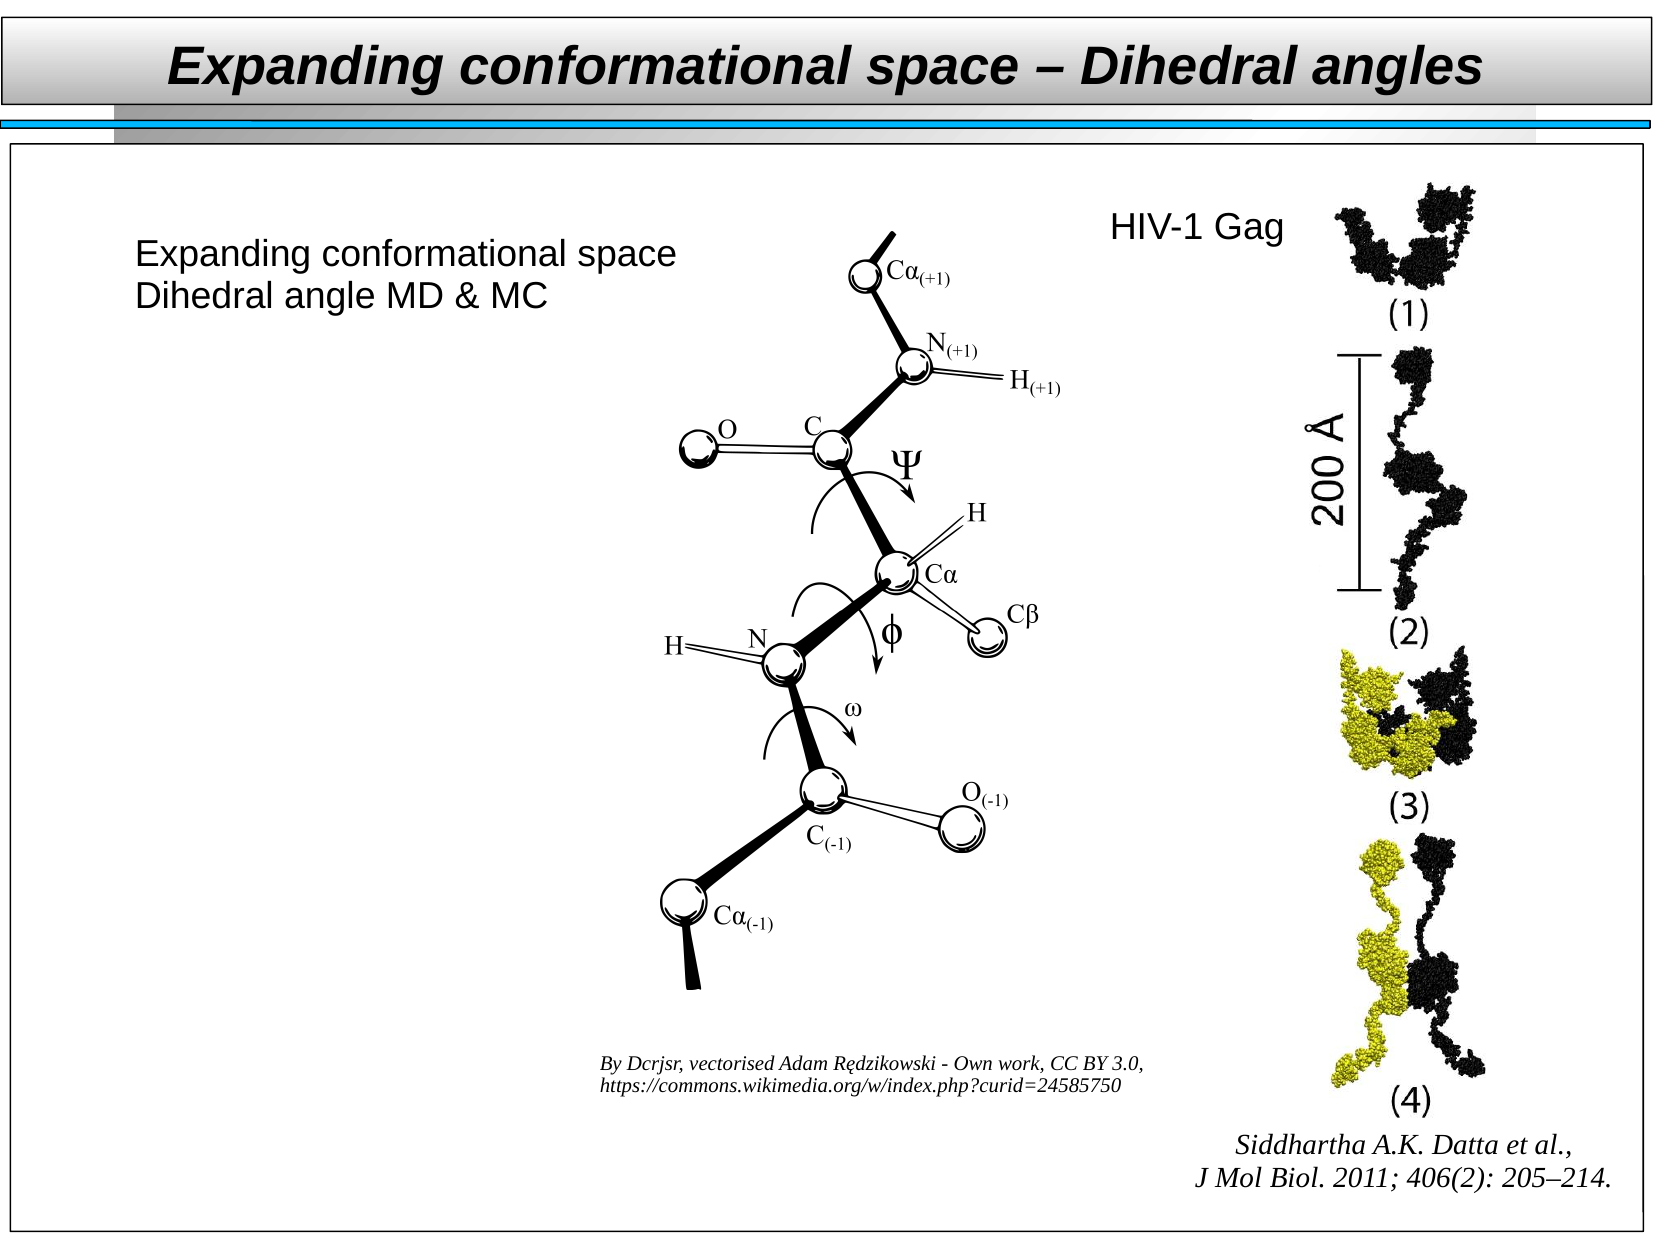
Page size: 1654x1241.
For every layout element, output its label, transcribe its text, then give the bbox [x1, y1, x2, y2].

text_box By Dcrjsr, vectorised Adam Rędzikowski - Own work, CC BY 3.0, https://commons.wikimedia.org/w/index.php?curid=24585750 [585, 1044, 1201, 1171]
picture [1304, 164, 1486, 1141]
text_box Siddhartha A.K. Datta et al., J Mol Biol. 2011; 406(2): 205–214. [1173, 1121, 1636, 1201]
text_box Expanding conformational space – Dihedral angles [1, 17, 1652, 105]
picture [660, 231, 1060, 991]
text_box [0, 120, 1651, 129]
text_box Expanding conformational space Dihedral angle MD & MC [120, 225, 693, 324]
text_box HIV-1 Gag [1095, 198, 1300, 256]
